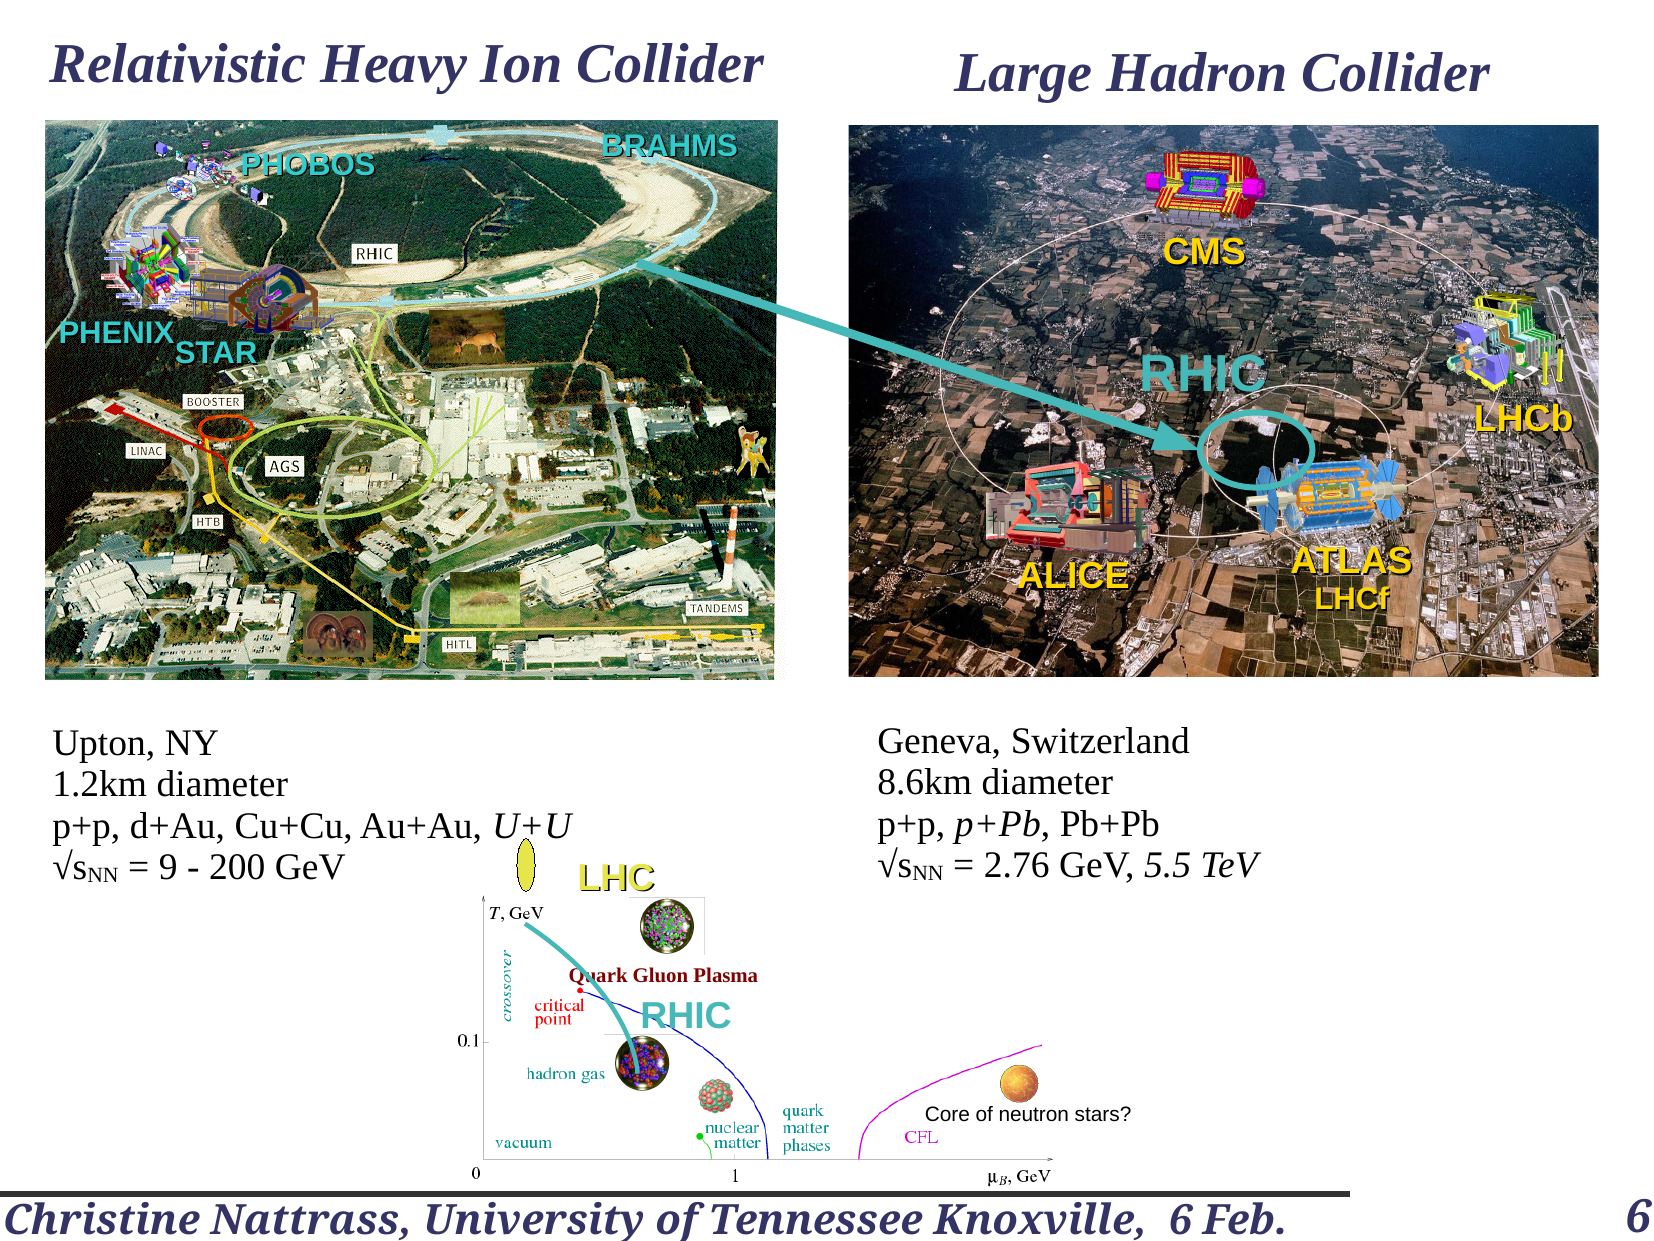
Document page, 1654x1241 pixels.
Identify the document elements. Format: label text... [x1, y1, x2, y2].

picture [457, 895, 1053, 1187]
text_box BRAHMS [586, 120, 774, 171]
text_box ATLAS LHCf [1261, 531, 1443, 624]
picture [848, 125, 1599, 677]
picture [1204, 416, 1309, 484]
text_box ALICE [1002, 546, 1181, 604]
text_box STAR [159, 345, 326, 379]
text_box LHCb [1458, 389, 1599, 447]
text_box [516, 838, 536, 892]
text_box RHIC [625, 986, 776, 1044]
text_box Core of neutron stars? [910, 1095, 1147, 1134]
picture [45, 120, 788, 680]
text_box Large Hadron Collider [848, 21, 1597, 124]
text_box Quark Gluon Plasma [572, 956, 776, 995]
text_box Quark Gluon Plasma [551, 956, 599, 995]
text_box Relativistic Heavy Ion Collider [33, 12, 782, 115]
text_box PHENIX [43, 308, 217, 359]
text_box LHC [562, 848, 788, 906]
text_box RHIC [1125, 337, 1313, 411]
text_box PHOBOS [267, 139, 420, 190]
text_box Upton, NY 1.2km diameter p+p, d+Au, Cu+Cu, Au+Au, U+U √sNN = 9 - 200 GeV [37, 714, 826, 908]
text_box CMS [1147, 223, 1287, 280]
text_box Geneva, Switzerland 8.6km diameter p+p, p+Pb, Pb+Pb √sNN = 2.76 GeV, 5.5 TeV [862, 712, 1613, 906]
